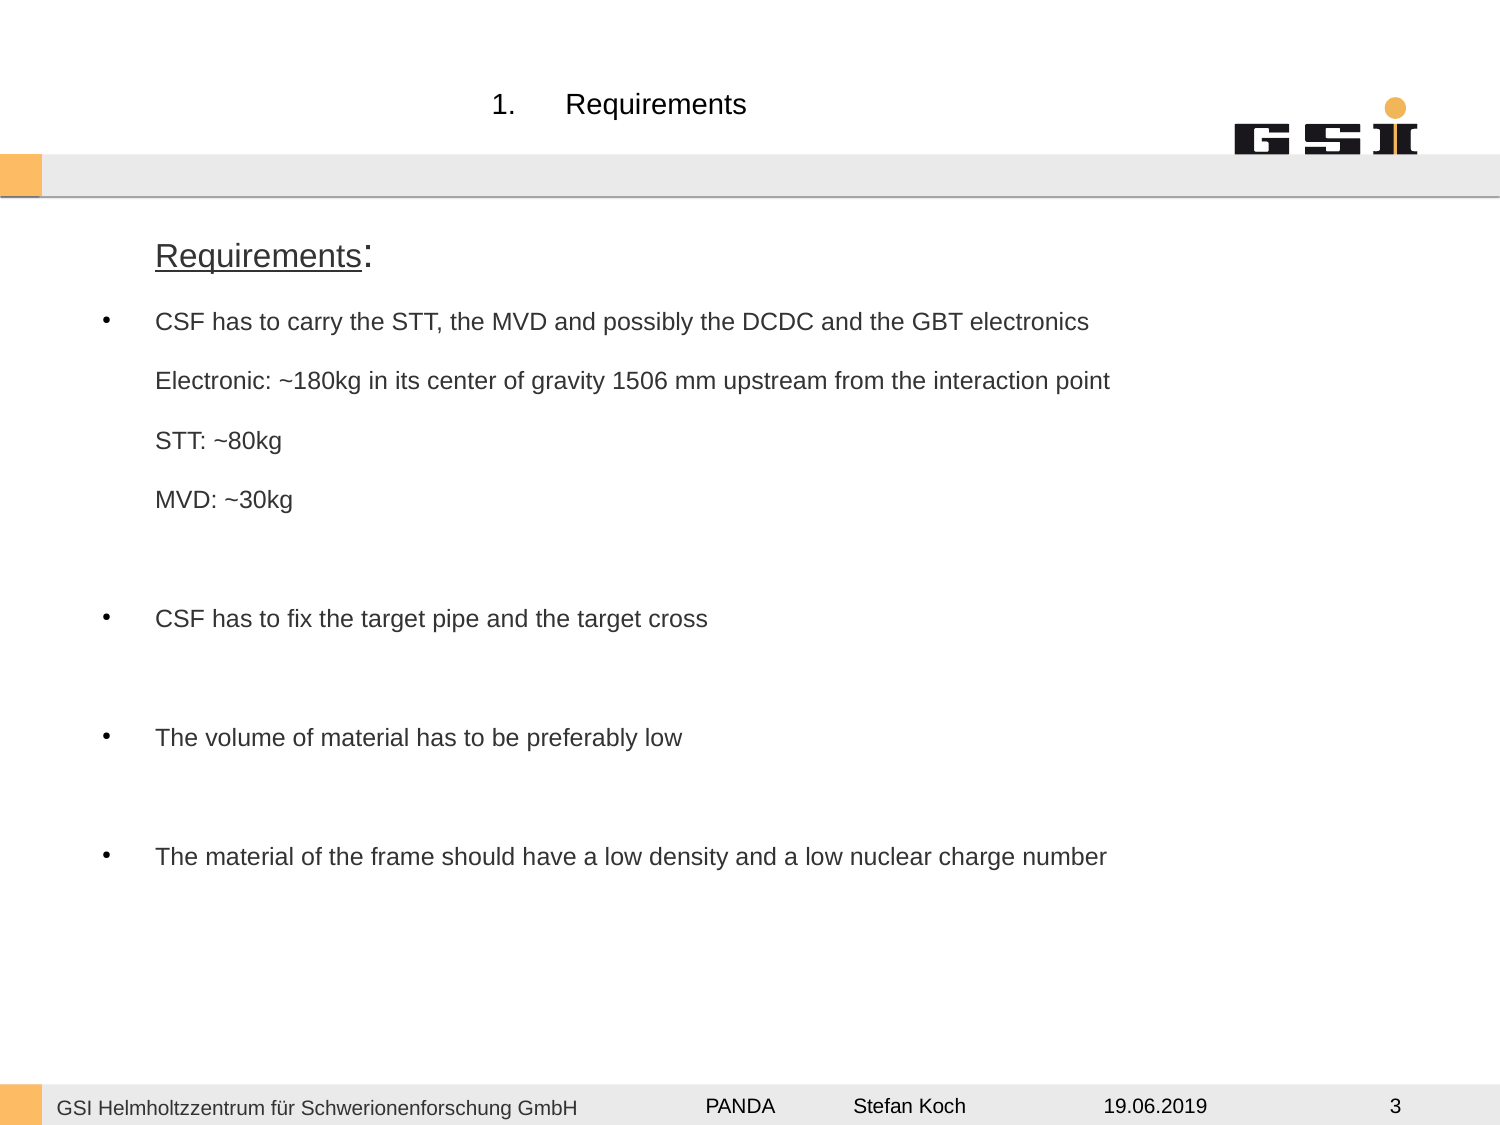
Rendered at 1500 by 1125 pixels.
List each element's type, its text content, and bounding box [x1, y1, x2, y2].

list Requirements: CSF has to carry the STT, the MVD and possibly the DCDC and the GBT electronics Electronic: ~180kg in its center of gravity 1506 mm upstream from the interaction point STT: ~80kg MVD: ~30kg CSF has to fix the target pipe and the target cross The volume of material has to be preferably low The material of the frame should have a low density and a low nuclear charge number [69, 218, 1417, 1023]
text_box 1. Requirements [441, 80, 1024, 133]
picture [1233, 95, 1419, 154]
